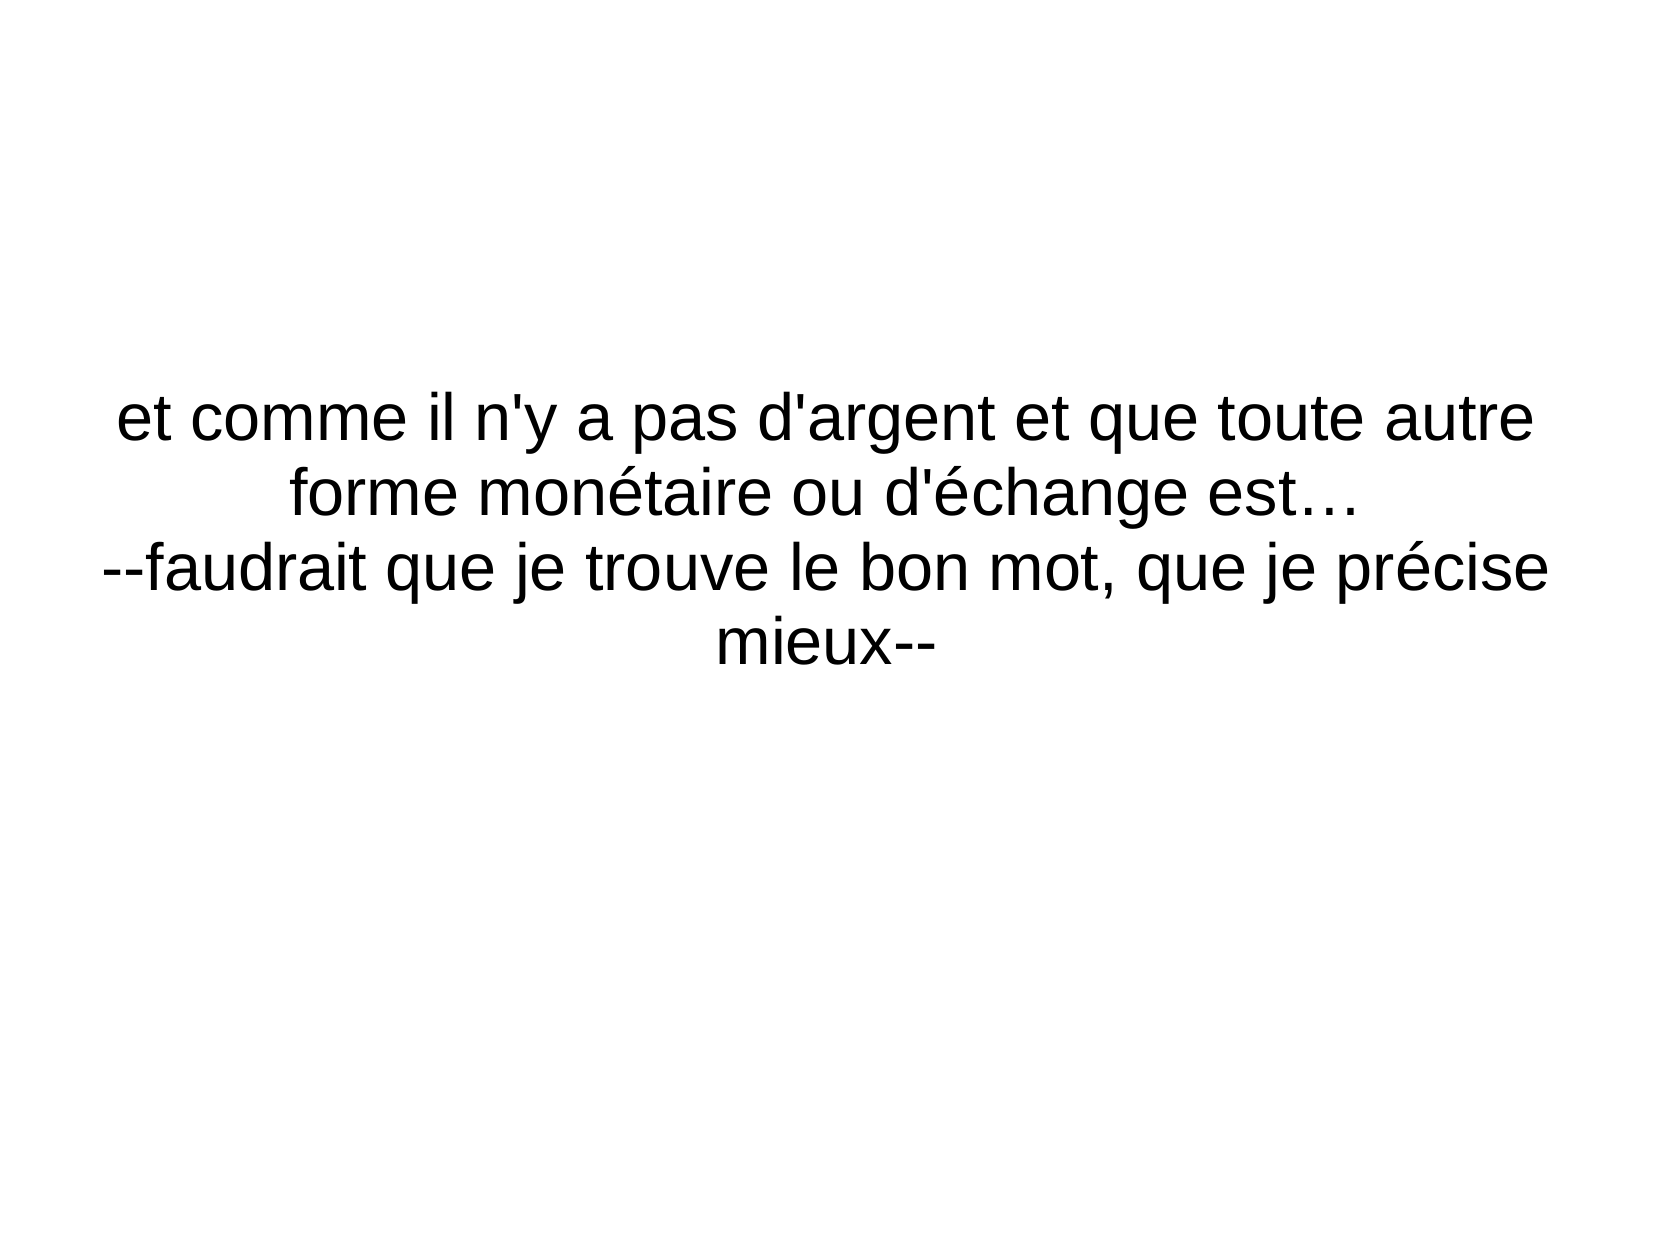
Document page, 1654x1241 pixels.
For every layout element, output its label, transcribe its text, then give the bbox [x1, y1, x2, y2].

subtitle et comme il n'y a pas d'argent et que toute autre forme monétaire ou d'échange est… --faudrait que je trouve le bon mot, que je précise mieux-- [82, 49, 1571, 1010]
